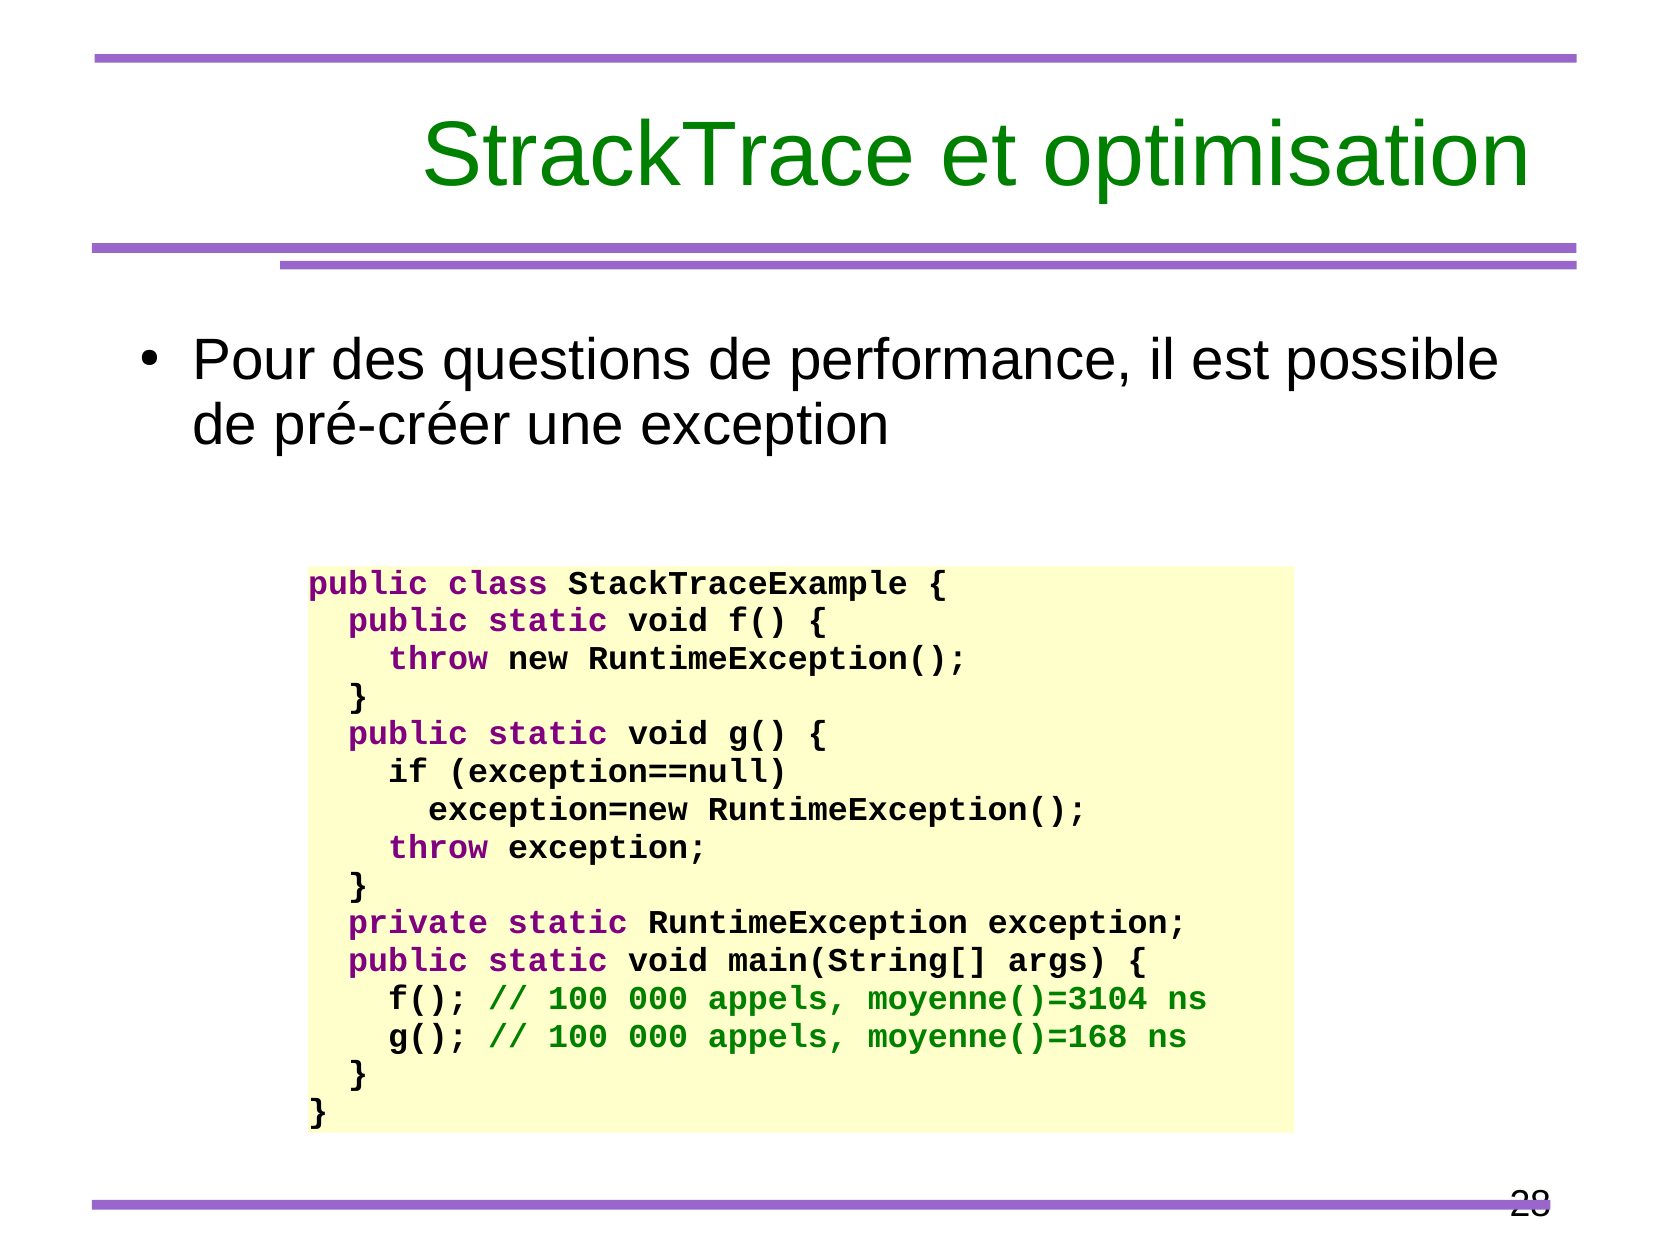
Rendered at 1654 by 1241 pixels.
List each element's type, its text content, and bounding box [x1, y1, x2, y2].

title StrackTrace et optimisation [121, 49, 1534, 257]
list Pour des questions de performance, il est possible de pré-créer une exception [121, 327, 1534, 505]
text_box public class StackTraceExample { public static void f() { throw new RuntimeException(); } public static void g() { if (exception==null) exception=new RuntimeException(); throw exception; } private static RuntimeException exception; public static void main(String[] args) { f(); // 100 000 appels, moyenne()=3104 ns g(); // 100 000 appels, moyenne()=168 ns } } [308, 566, 1295, 1133]
